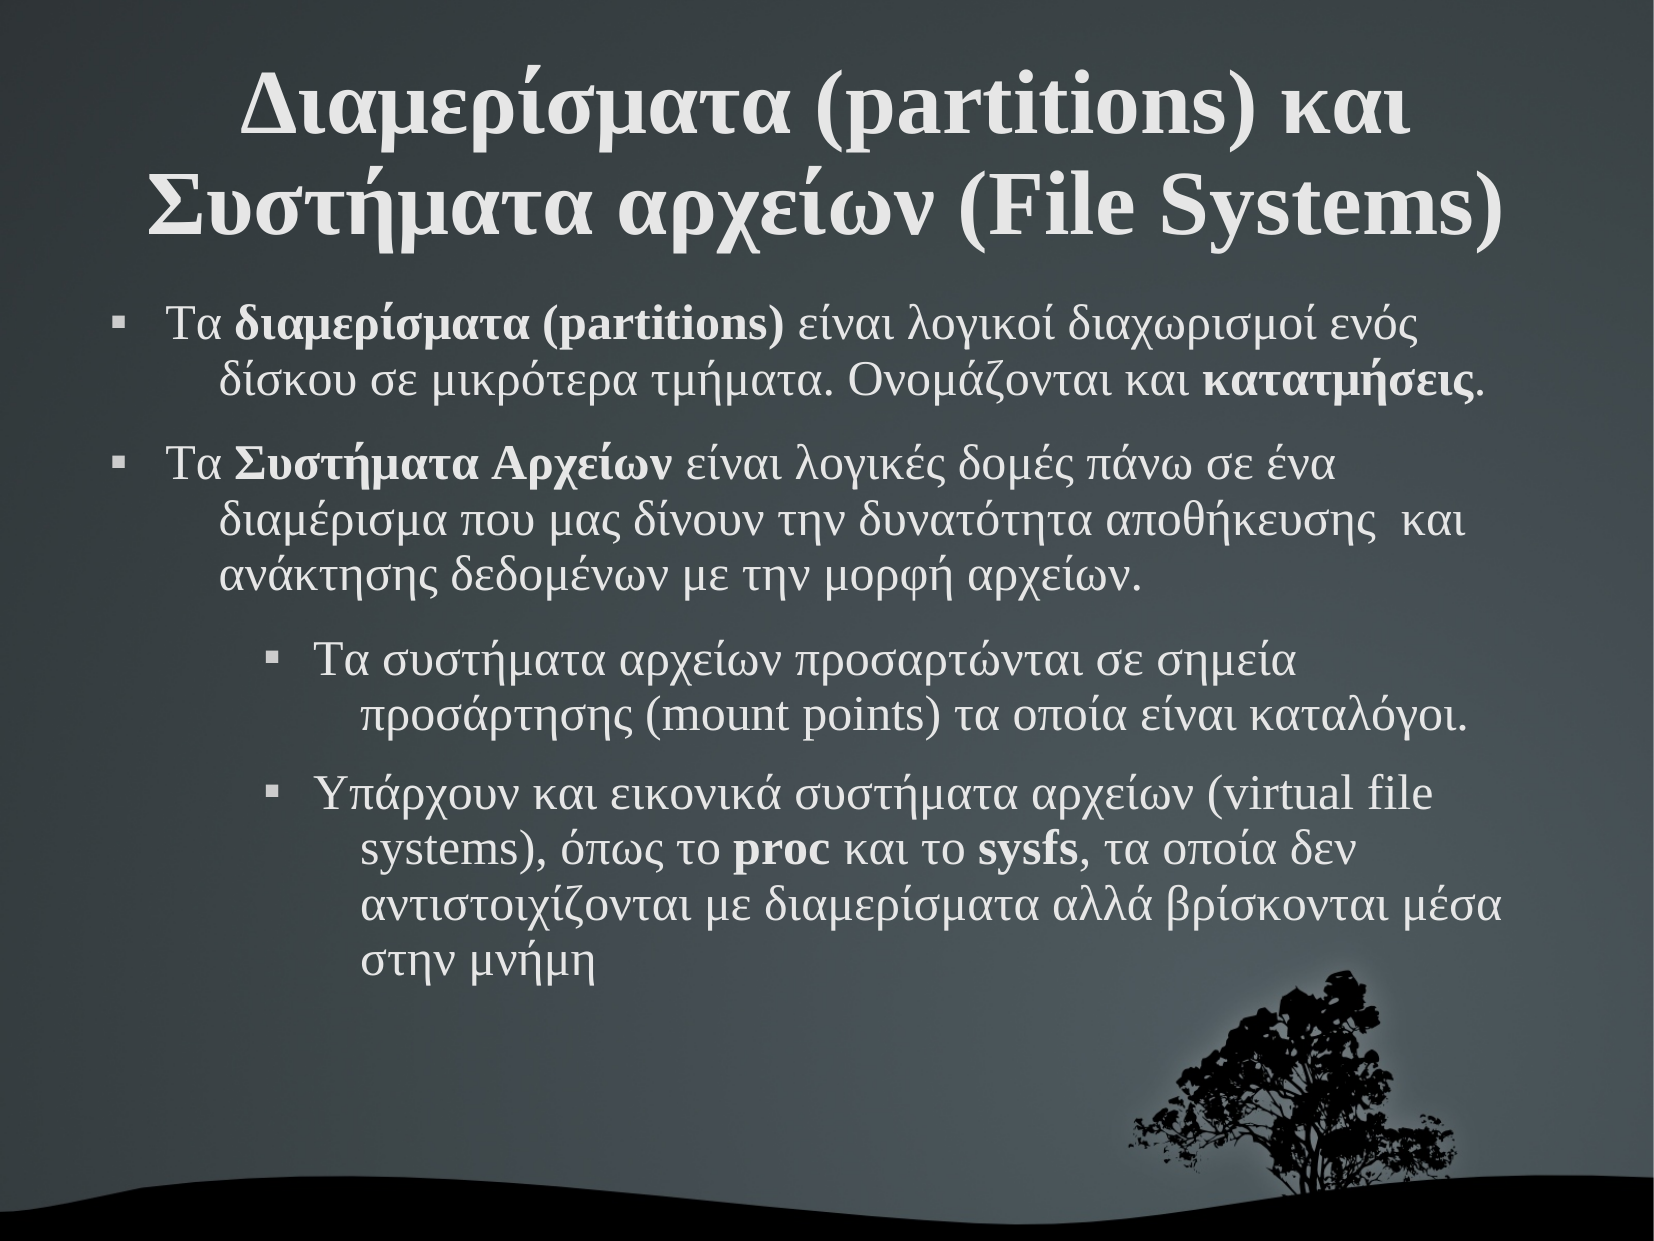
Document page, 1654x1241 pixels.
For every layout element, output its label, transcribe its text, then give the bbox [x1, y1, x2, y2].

list Τα διαμερίσματα (partitions) είναι λογικοί διαχωρισμοί ενός δίσκου σε μικρότερα τμήματα. Ονομάζονται και κατατμήσεις. Τα Συστήματα Αρχείων είναι λογικές δομές πάνω σε ένα διαμέρισμα που μας δίνουν την δυνατότητα αποθήκευσης και ανάκτησης δεδομένων με την μορφή αρχείων. Τα συστήματα αρχείων προσαρτώνται σε σημεία προσάρτησης (mount points) τα οποία είναι καταλόγοι. Υπάρχουν και εικονικά συστήματα αρχείων (virtual file systems), όπως το proc και το sysfs, τα οποία δεν αντιστοιχίζονται με διαμερίσματα αλλά βρίσκονται μέσα στην μνήμη [76, 295, 1565, 1114]
picture [0, 0, 1654, 1241]
title Διαμερίσματα (partitions) και Συστήματα αρχείων (File Systems) [82, 33, 1571, 273]
